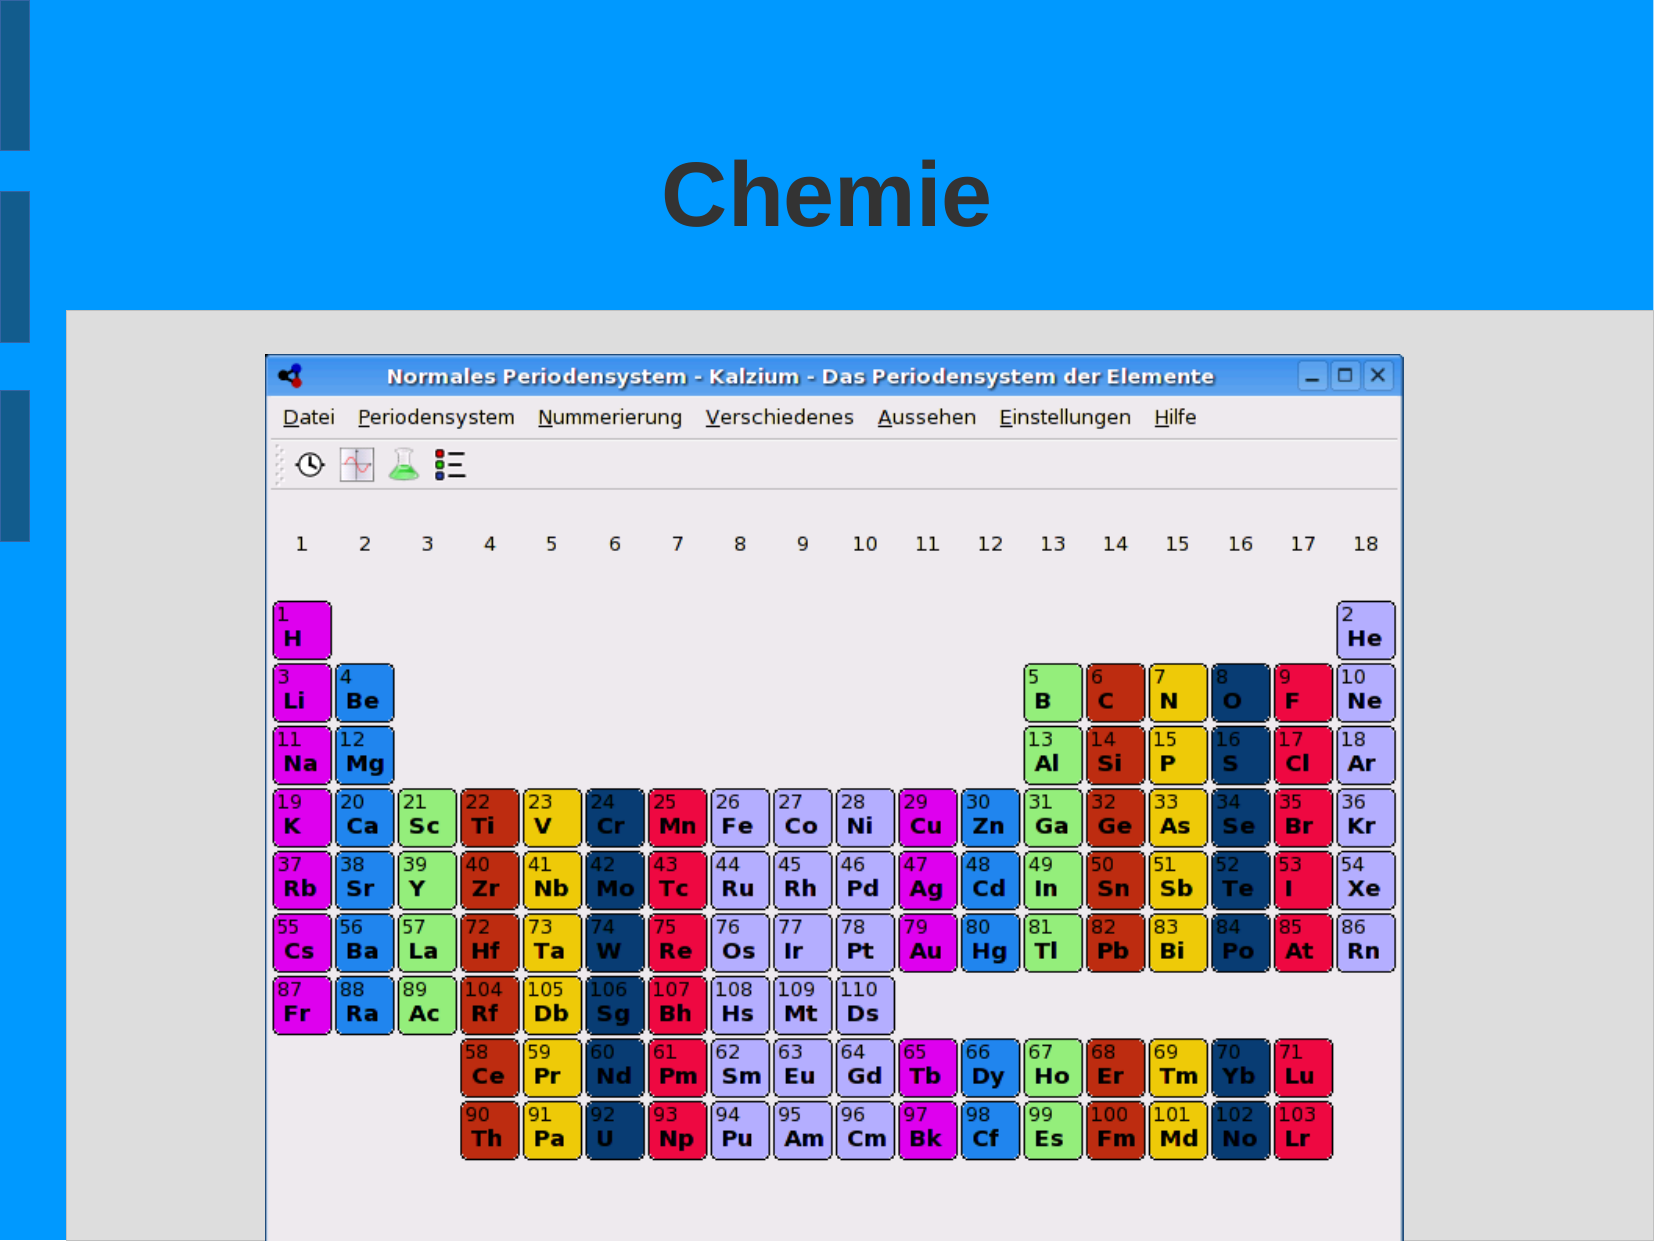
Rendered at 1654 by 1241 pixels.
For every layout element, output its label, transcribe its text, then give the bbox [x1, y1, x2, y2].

picture [265, 354, 1404, 1241]
title Chemie [121, 91, 1534, 299]
